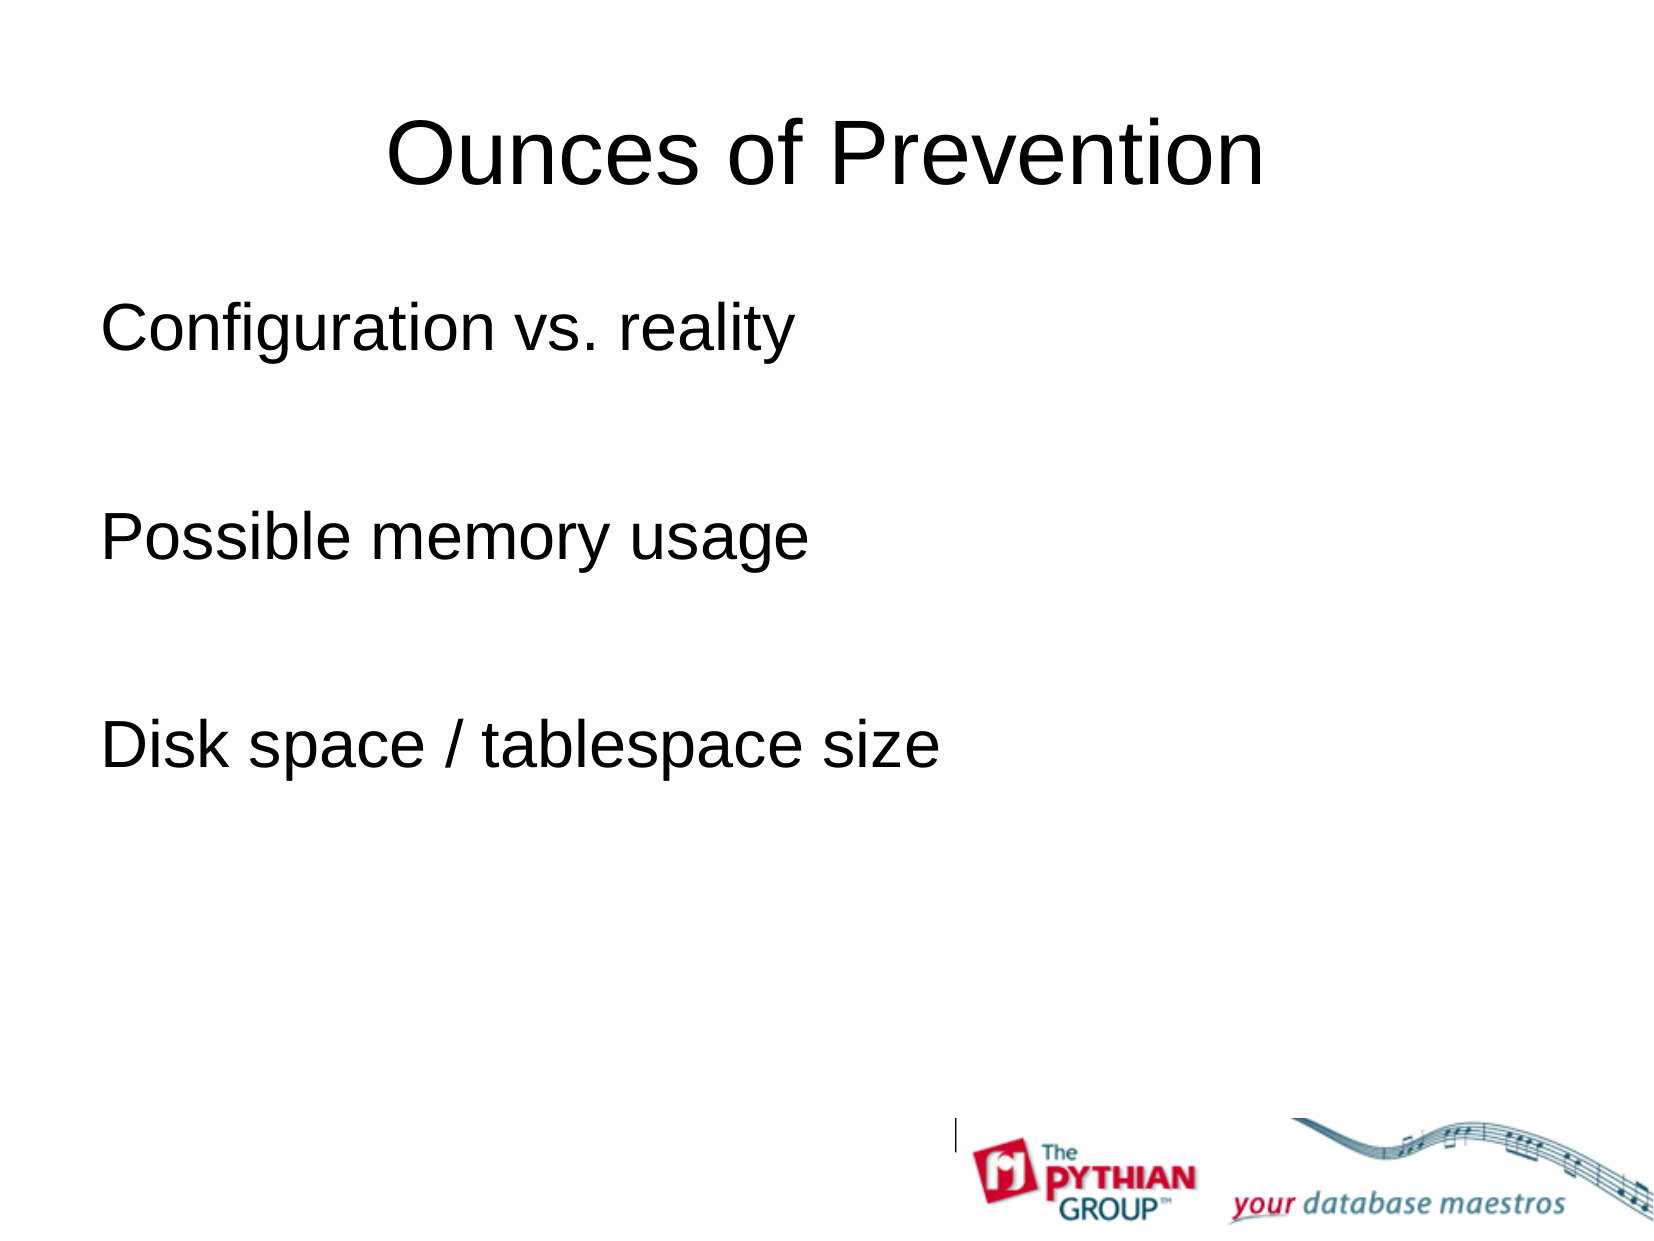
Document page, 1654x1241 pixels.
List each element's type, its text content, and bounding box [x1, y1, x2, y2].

list Configuration vs. reality Possible memory usage Disk space / tablespace size [82, 290, 1571, 1094]
title Ounces of Prevention [82, 49, 1571, 257]
picture [955, 1118, 1654, 1241]
